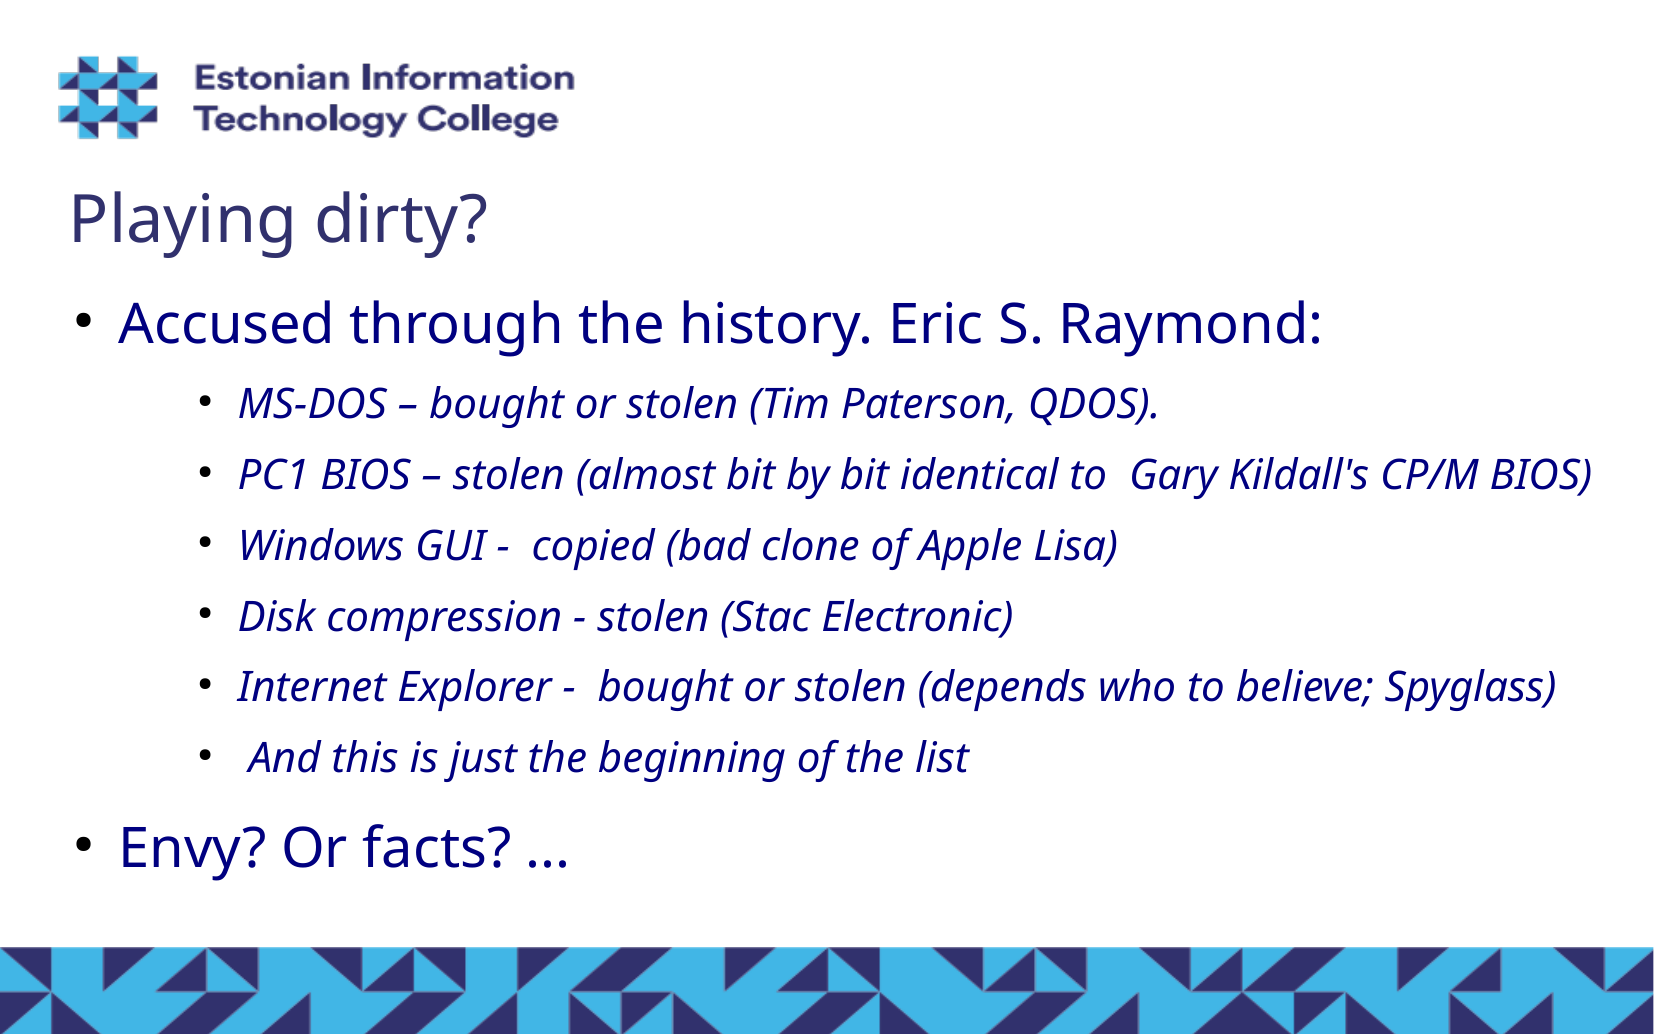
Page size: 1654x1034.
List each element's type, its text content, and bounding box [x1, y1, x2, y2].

list Accused through the history. Eric S. Raymond: MS-DOS – bought or stolen (Tim Paterson, QDOS). PC1 BIOS – stolen (almost bit by bit identical to Gary Kildall's CP/M BIOS) Windows GUI - copied (bad clone of Apple Lisa) Disk compression - stolen (Stac Electronic) Internet Explorer - bought or stolen (depends who to believe; Spyglass) And this is just the beginning of the list Envy? Or facts? ... [59, 283, 1595, 936]
title Playing dirty? [68, 147, 1536, 283]
